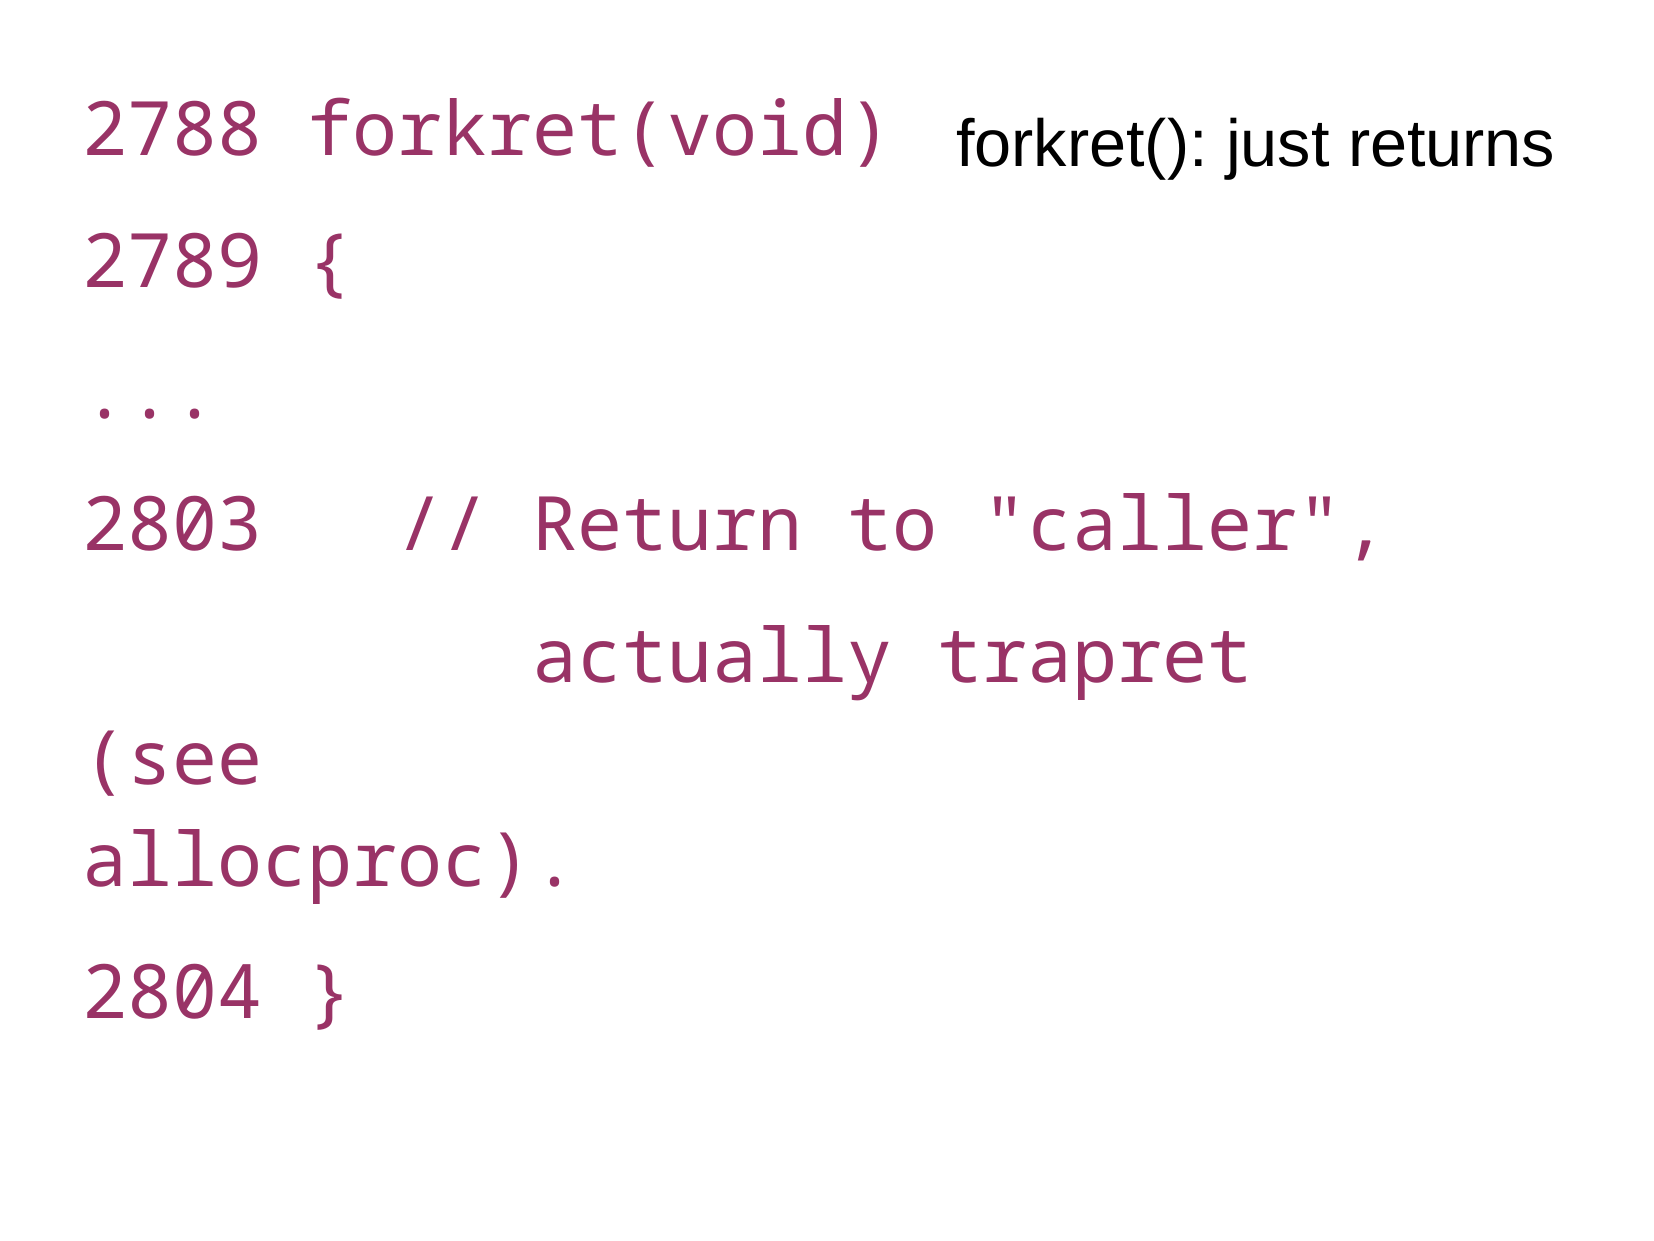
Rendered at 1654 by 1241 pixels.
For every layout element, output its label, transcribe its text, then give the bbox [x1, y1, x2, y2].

list forkret(): just returns [900, 105, 1613, 301]
list 2788 forkret(void) 2789 { ... 2803 // Return to "caller", actually trapret (see allocproc). 2804 } [82, 75, 1463, 1163]
